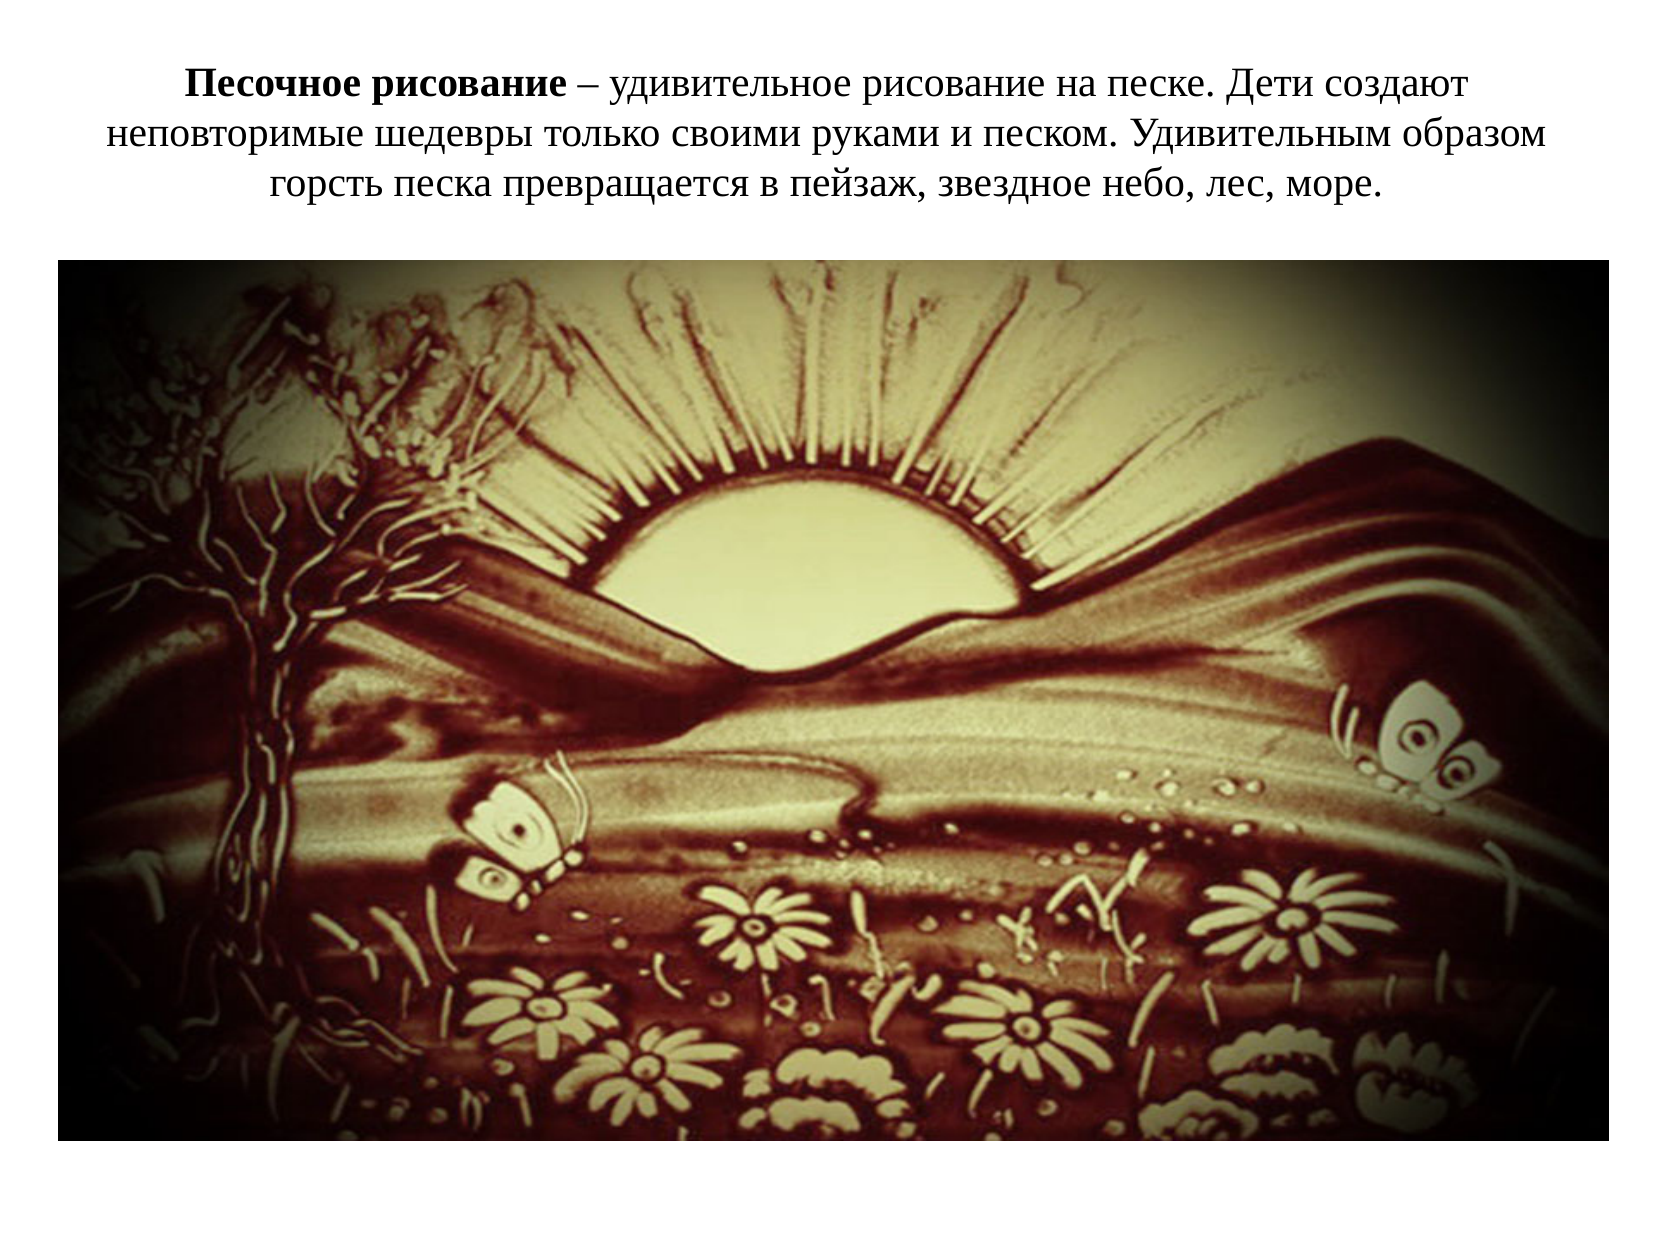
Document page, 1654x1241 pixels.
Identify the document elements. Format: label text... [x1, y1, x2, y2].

title Песочное рисование – удивительное рисование на песке. Дети создают неповторимые шедевры только своими руками и песком. Удивительным образом горсть песка превращается в пейзаж, звездное небо, лес, море. [82, 0, 1571, 260]
picture [58, 260, 1609, 1141]
